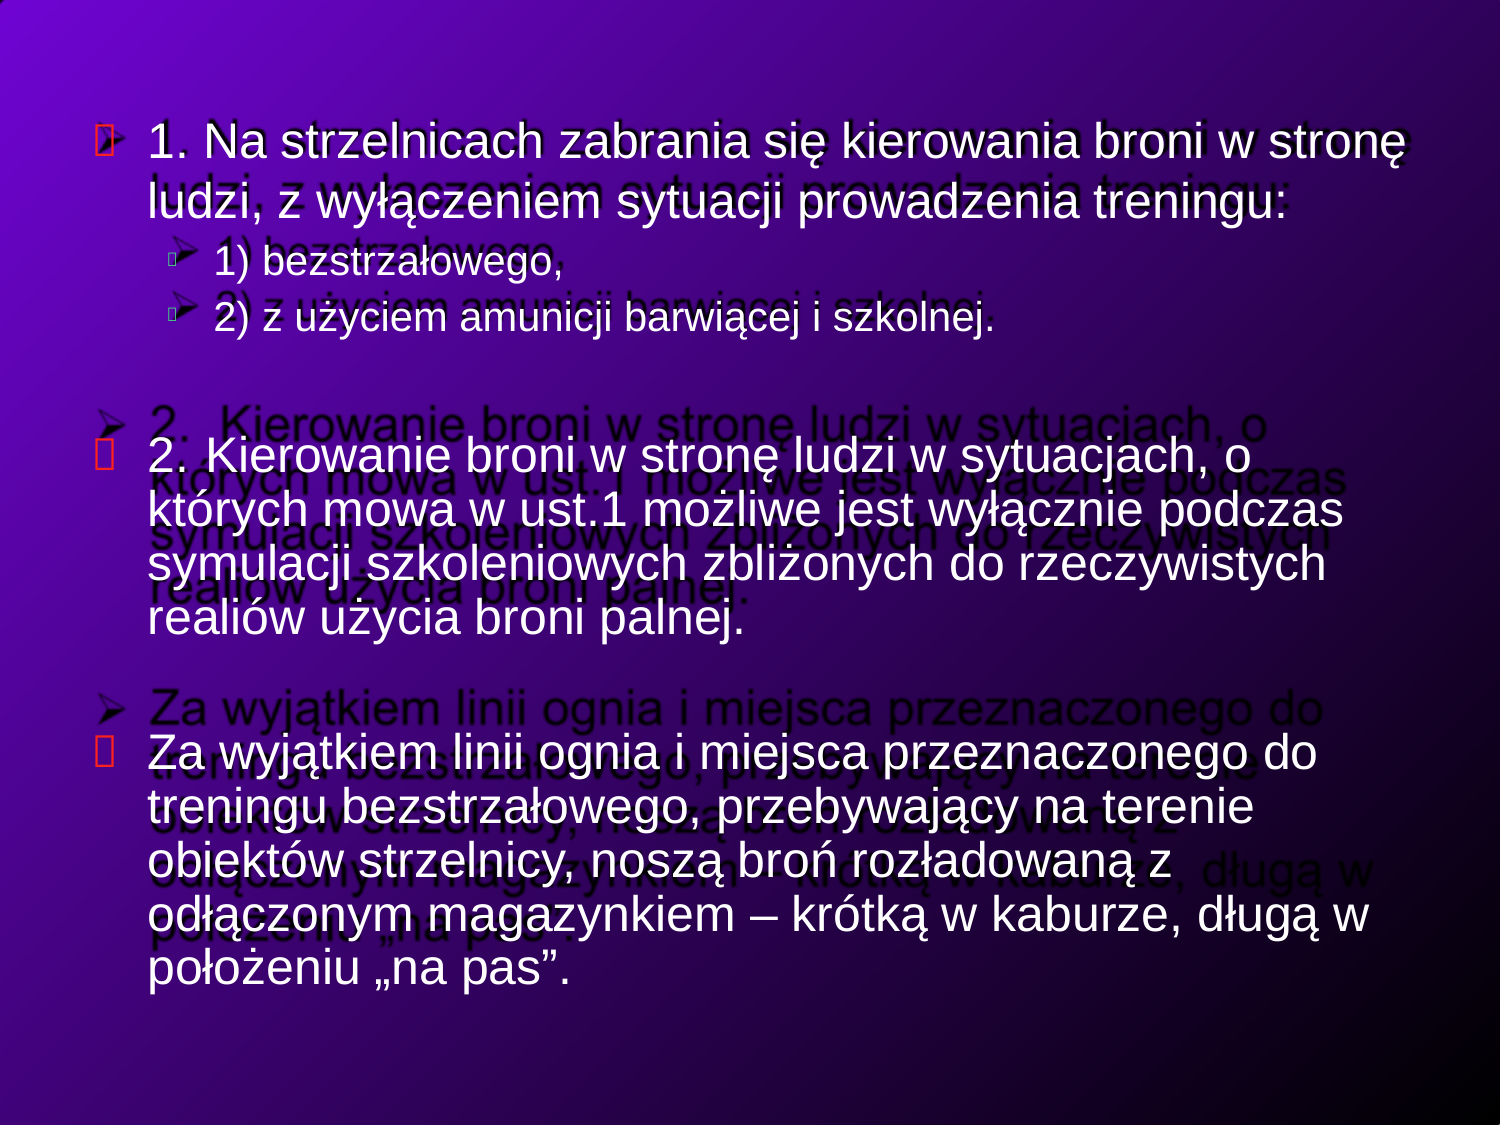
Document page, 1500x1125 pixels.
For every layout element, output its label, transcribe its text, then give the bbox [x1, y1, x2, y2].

picture [0, 0, 1500, 1125]
text_box 1. Na strzelnicach zabrania się kierowania broni w stronę ludzi, z wyłączeniem sytuacji prowadzenia treningu: 1) bezstrzałowego, 2) z użyciem amunicji barwiącej i szkolnej. 2. Kierowanie broni w stronę ludzi w sytuacjach, o których mowa w ust.1 możliwe jest wyłącznie podczas symulacji szkoleniowych zbliżonych do rzeczywistych realiów użycia broni palnej. Za wyjątkiem linii ognia i miejsca przeznaczonego do treningu bezstrzałowego, przebywający na terenie obiektów strzelnicy, noszą broń rozładowaną z odłączonym magazynkiem – krótką w kaburze, długą w położeniu „na pas”. [89, 100, 1413, 996]
